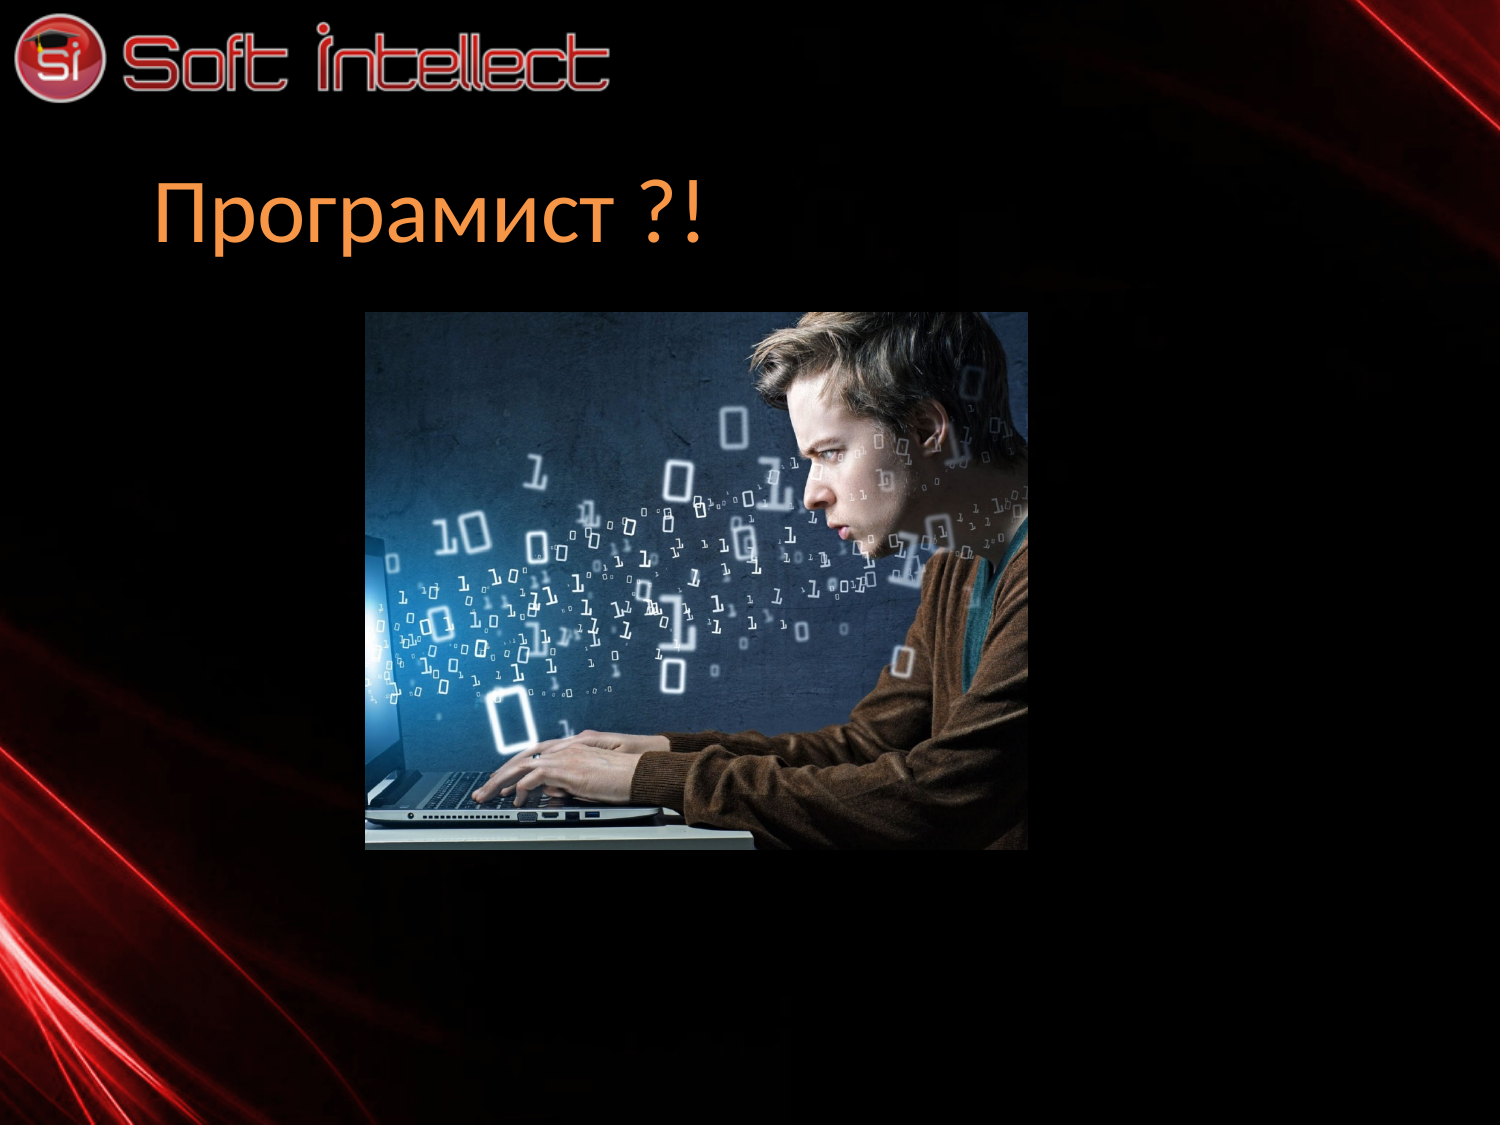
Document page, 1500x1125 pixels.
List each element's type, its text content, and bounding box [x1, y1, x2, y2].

picture [0, 0, 1500, 1125]
text_box Програмист ?! [137, 112, 1488, 300]
